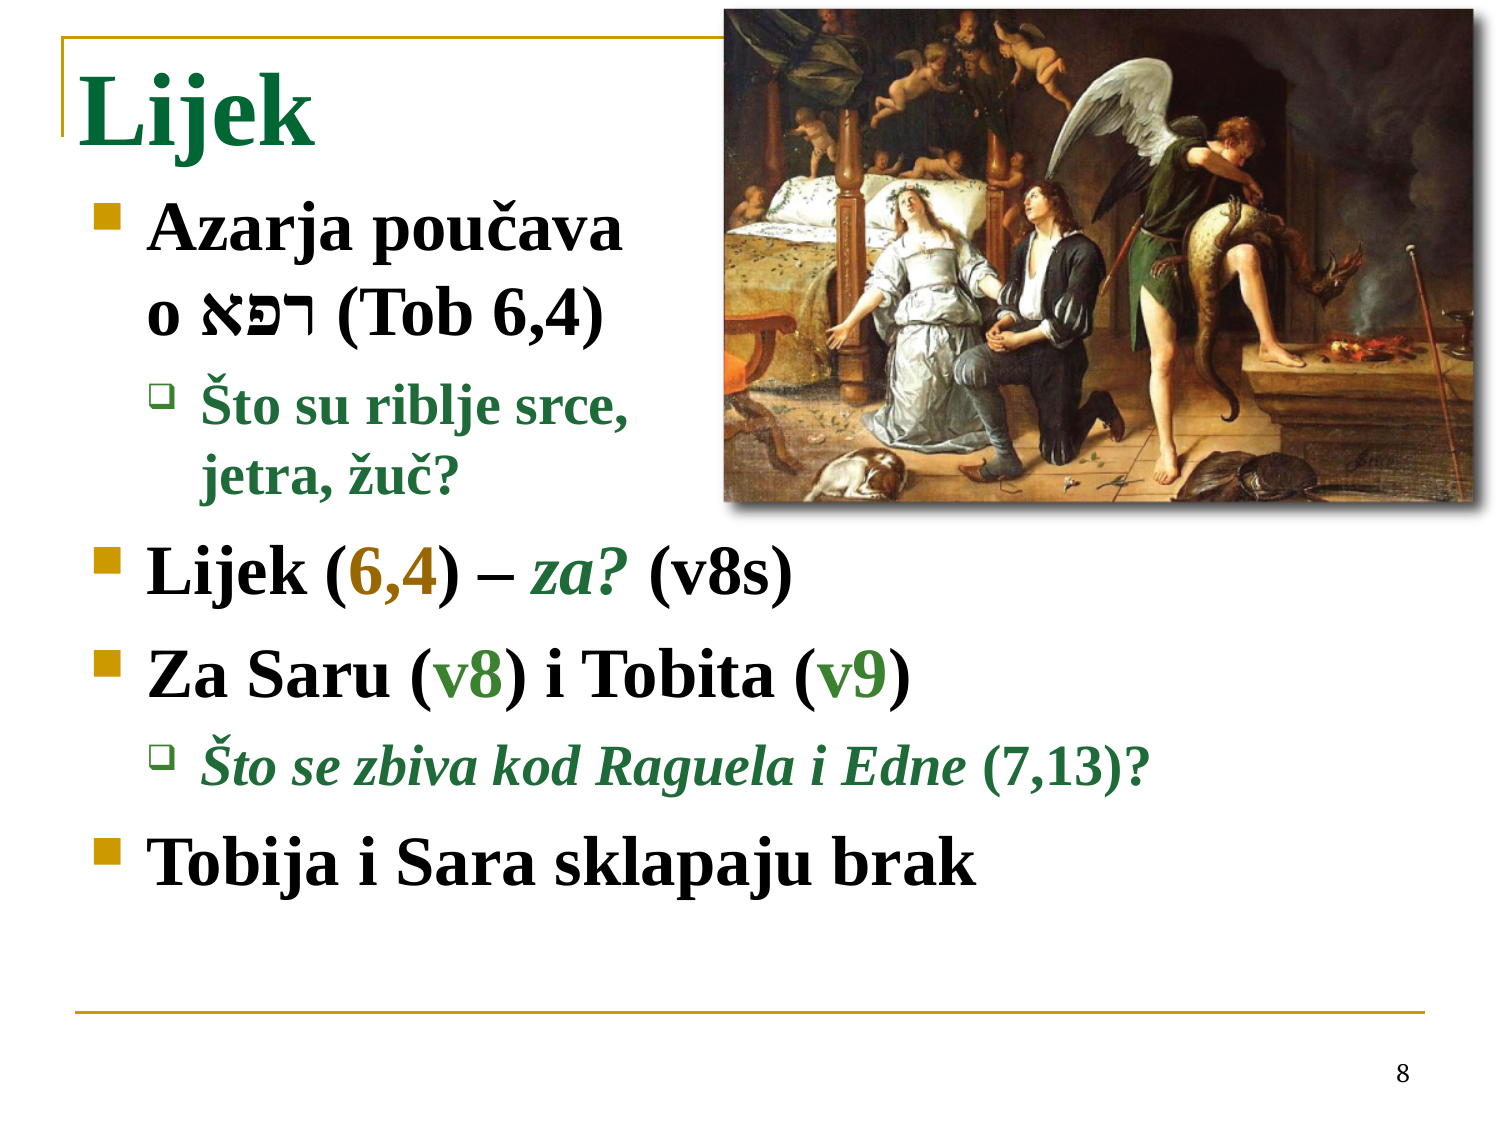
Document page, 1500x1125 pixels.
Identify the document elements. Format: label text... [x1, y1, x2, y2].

title Lijek [63, 33, 714, 221]
text_box <number> [1074, 1024, 1426, 1100]
list Azarja poučava o רפא (Tob 6,4) Što su riblje srce, jetra, žuč? Lijek (6,4) – za? (v8s) Za Saru (v8) i Tobita (v9) Što se zbiva kod Raguela i Edne (7,13)? Tobija i Sara sklapaju brak [75, 172, 1426, 1006]
picture [714, 0, 1500, 530]
